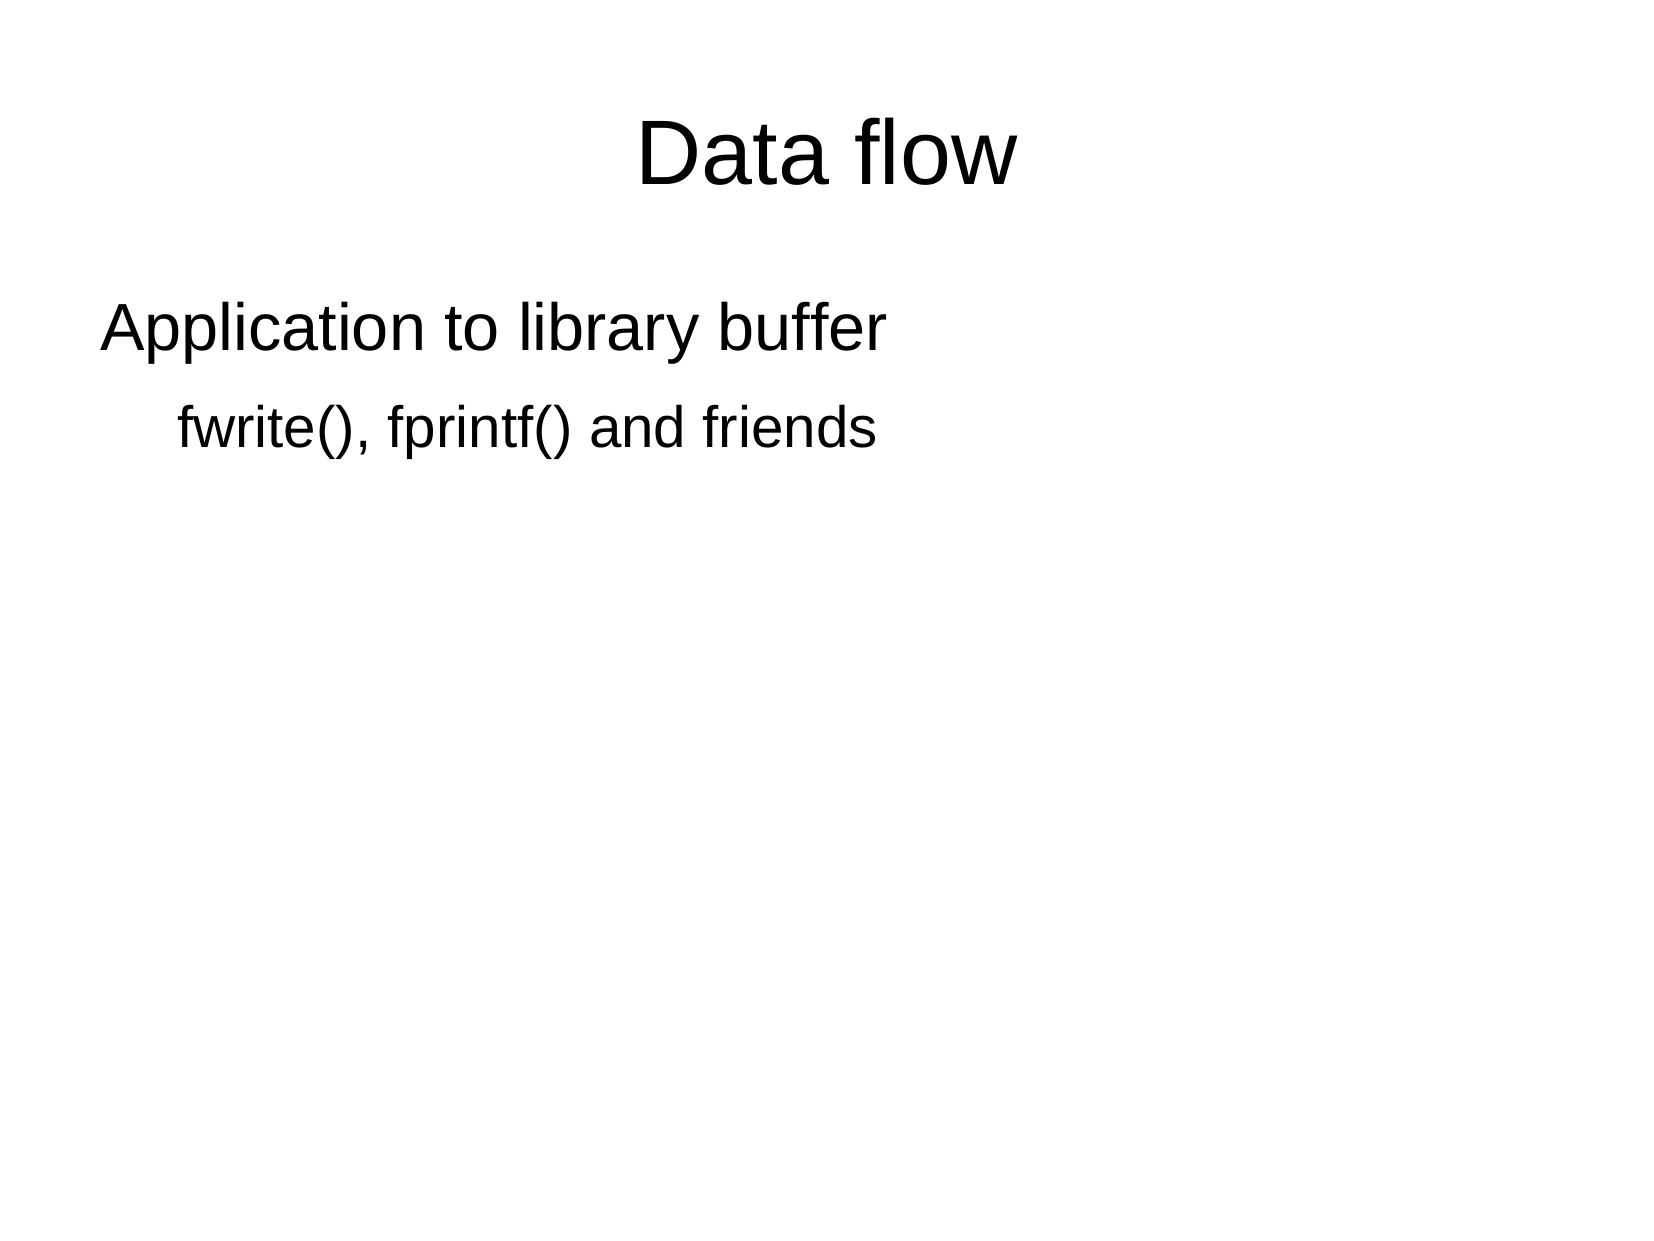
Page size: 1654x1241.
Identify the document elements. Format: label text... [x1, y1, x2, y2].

title Data flow [82, 56, 1571, 250]
list Application to library buffer fwrite(), fprintf() and friends [82, 290, 1571, 1094]
